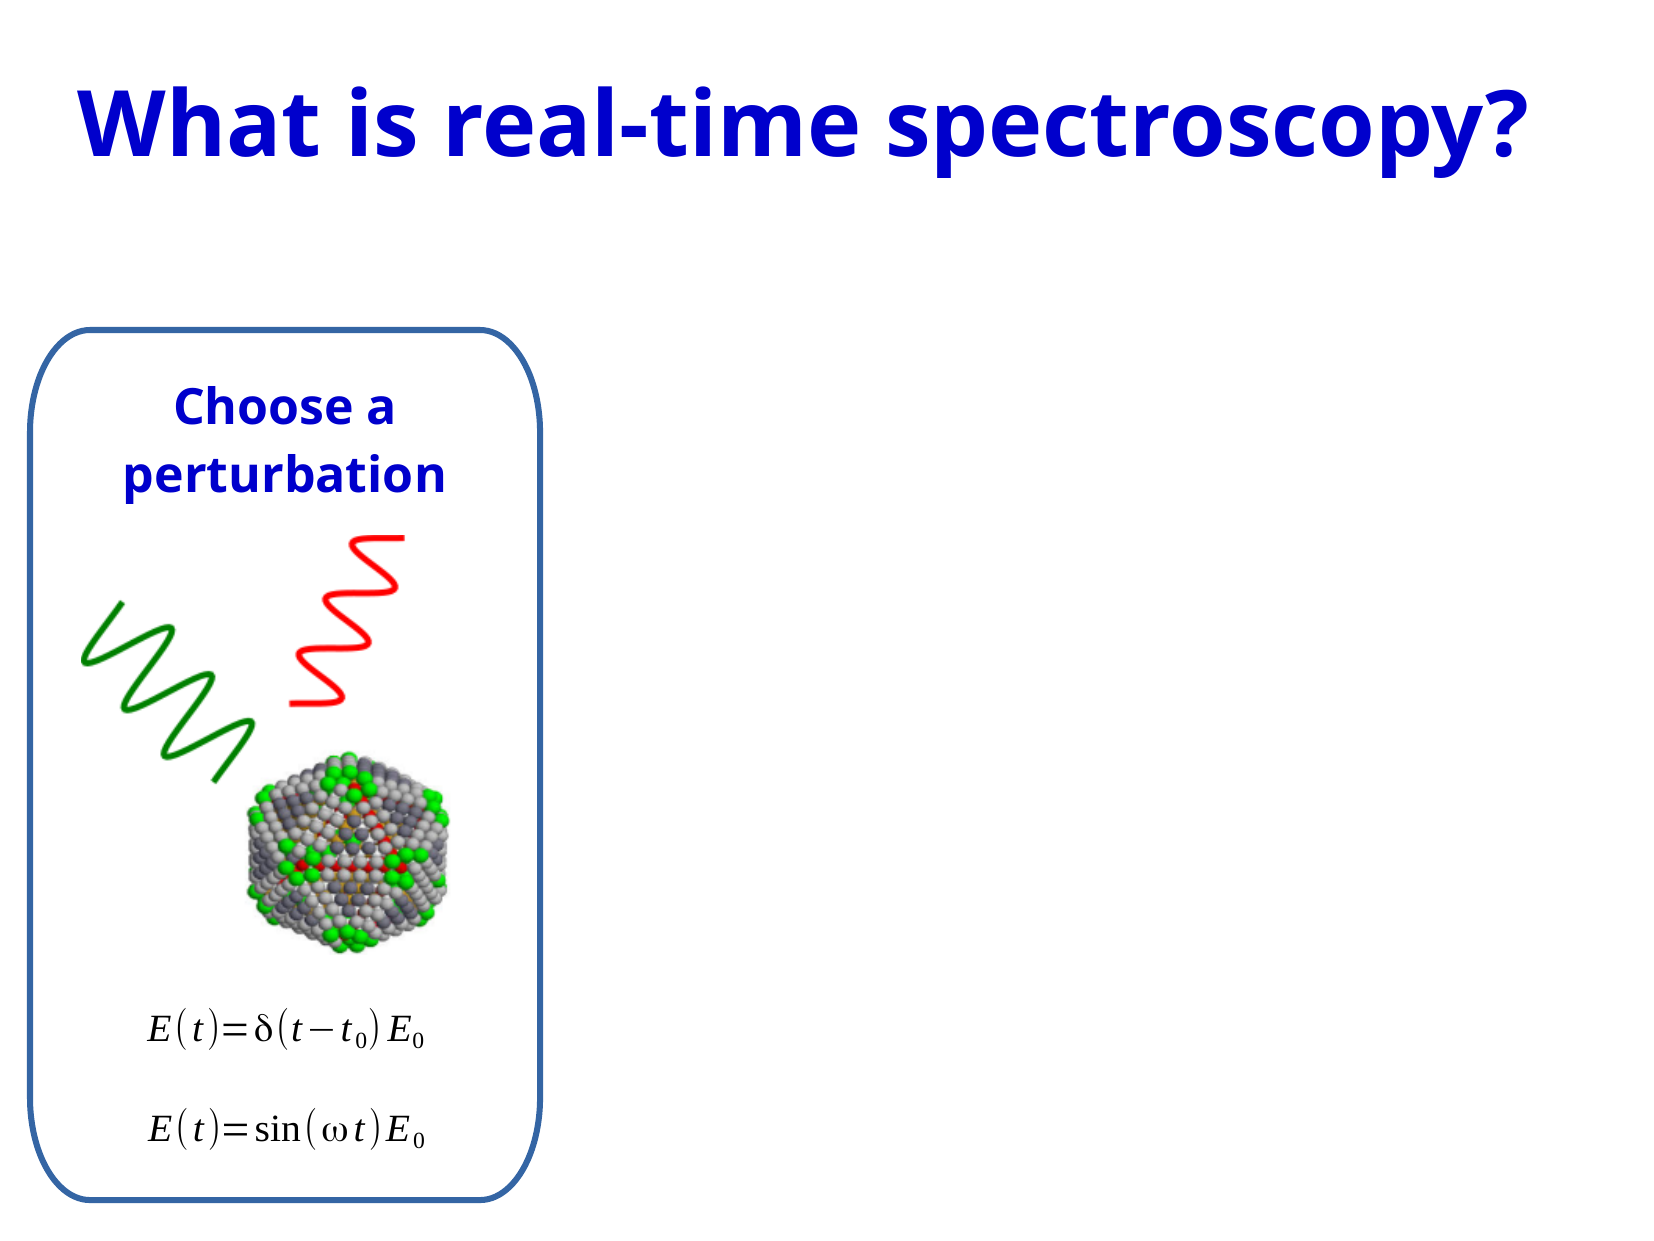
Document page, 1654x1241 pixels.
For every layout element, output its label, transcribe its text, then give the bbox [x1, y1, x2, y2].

picture [81, 535, 452, 955]
chart [135, 1005, 436, 1055]
title What is real-time spectroscopy? [60, 0, 1549, 249]
chart [135, 1105, 436, 1156]
text_box Choose a perturbation [60, 368, 511, 511]
